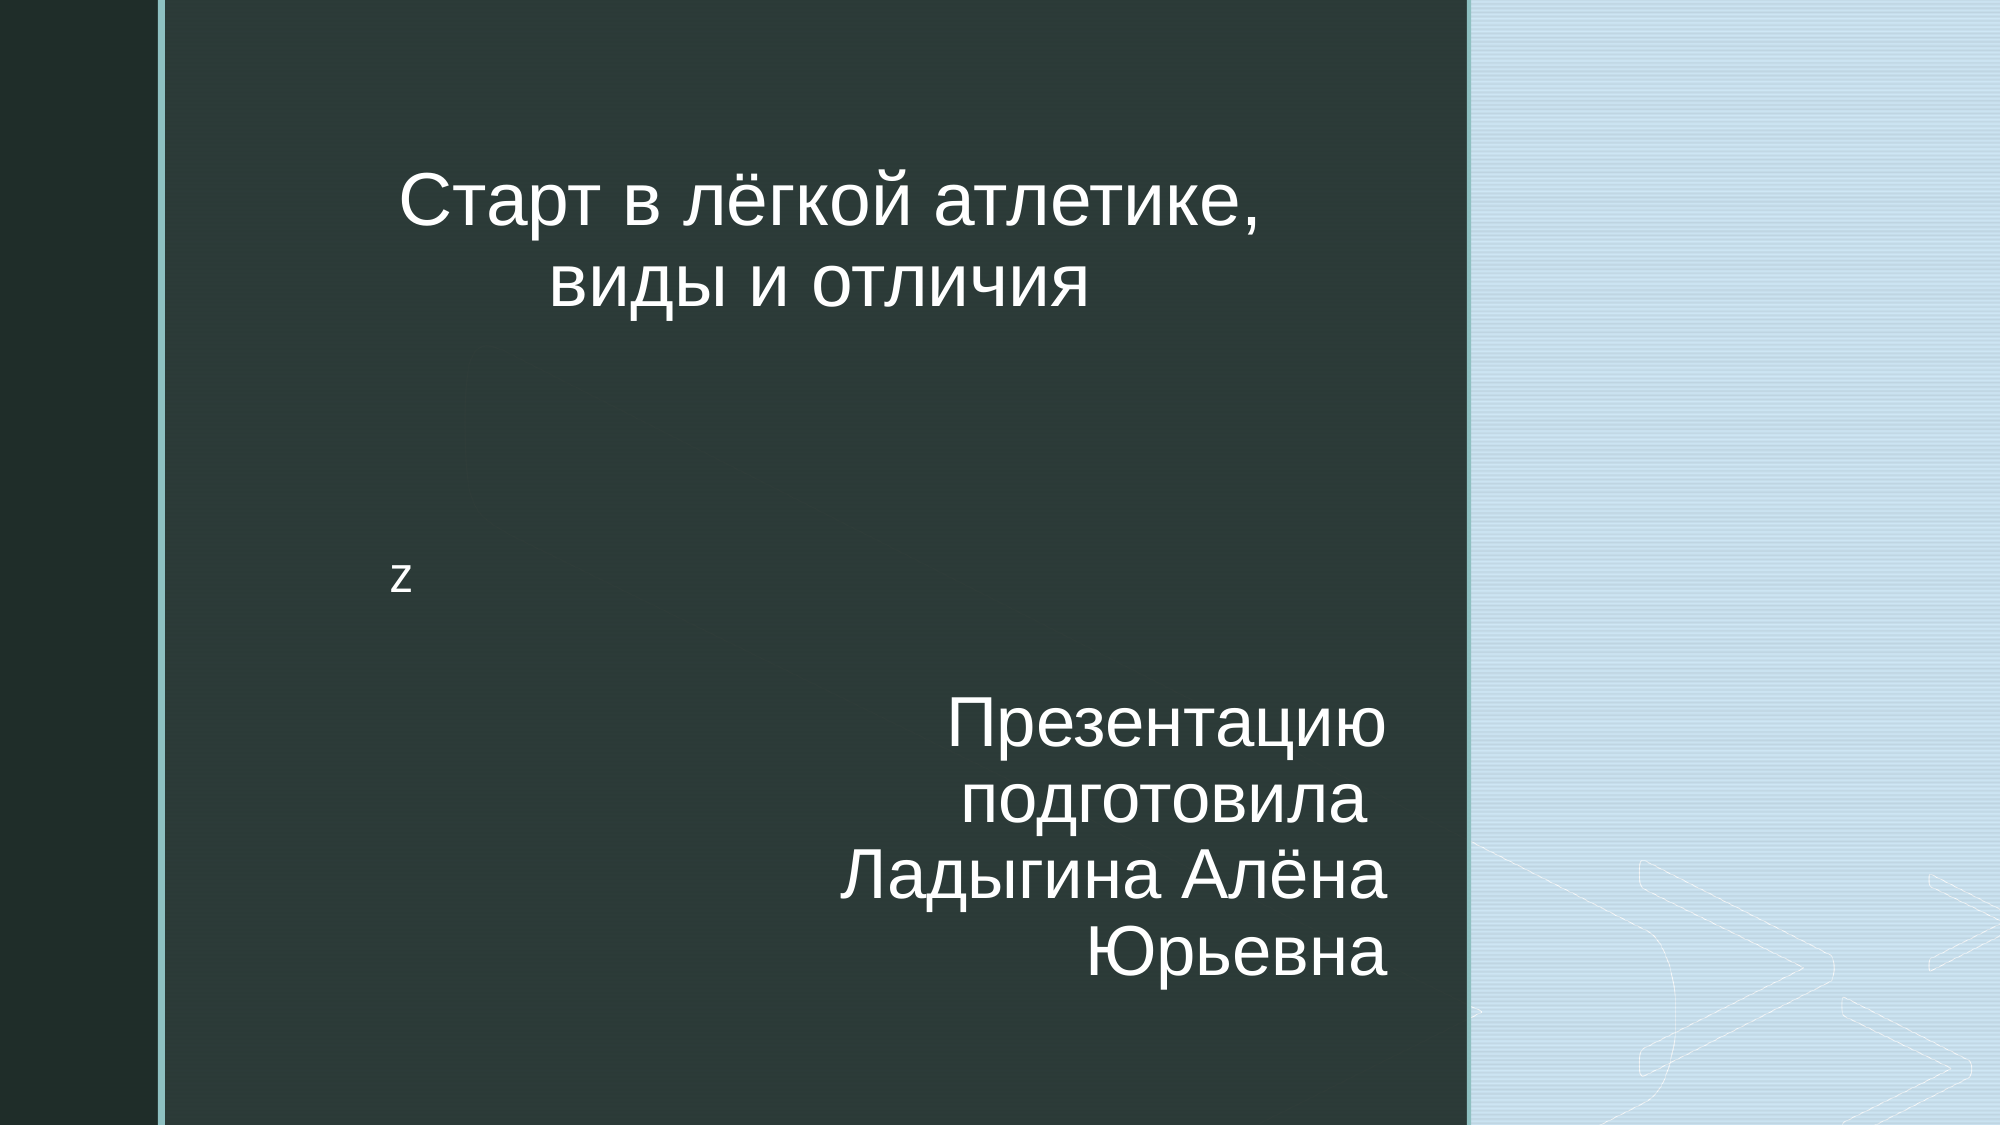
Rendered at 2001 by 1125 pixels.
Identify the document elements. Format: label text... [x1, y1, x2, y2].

title Старт в лёгкой атлетике, виды и отличия [377, 153, 1284, 526]
picture [1472, 0, 2000, 1125]
subtitle Презентацию подготовила Ладыгина Алёна Юрьевна [523, 677, 1403, 992]
